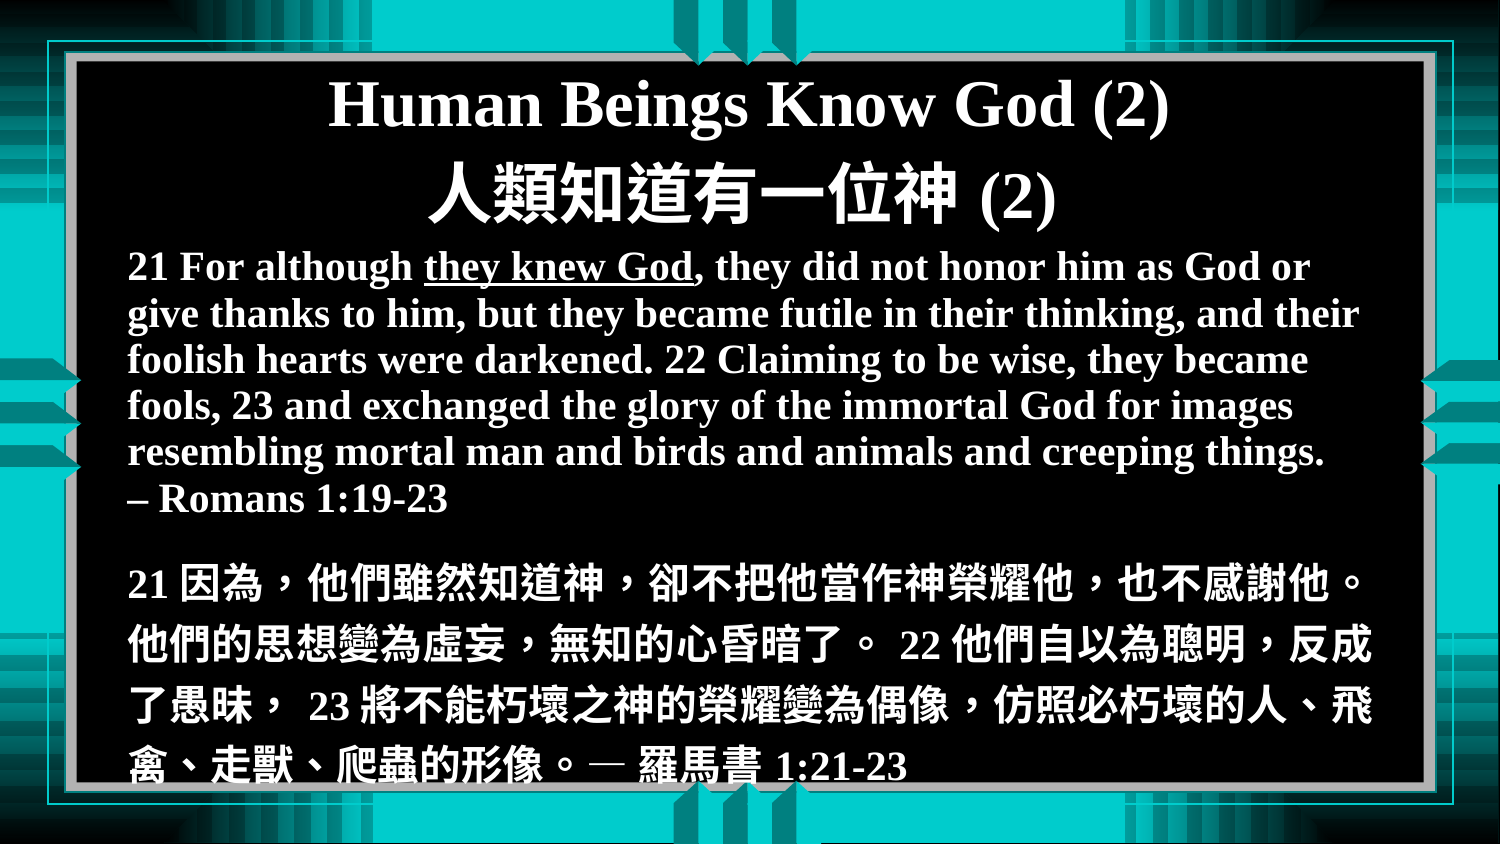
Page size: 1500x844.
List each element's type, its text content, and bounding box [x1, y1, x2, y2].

text_box 21 For although they knew God, they did not honor him as God or give thanks to him, but they became futile in their thinking, and their foolish hearts were darkened. 22 Claiming to be wise, they became fools, 23 and exchanged the glory of the immortal God for images resembling mortal man and birds and animals and creeping things. – Romans 1:19-23 21因為，他們雖然知道神，卻不把他當作神榮耀他，也不感謝他。他們的思想變為虛妄，無知的心昏暗了。22他們自以為聰明，反成了愚昧，23將不能朽壞之神的榮耀變為偶像，仿照必朽壞的人、飛禽、走獸、爬蟲的形像。— 羅馬書1:21-23 [112, 236, 1388, 844]
title Human Beings Know God (2) 人類知道有一位神(2) [112, 66, 1388, 236]
